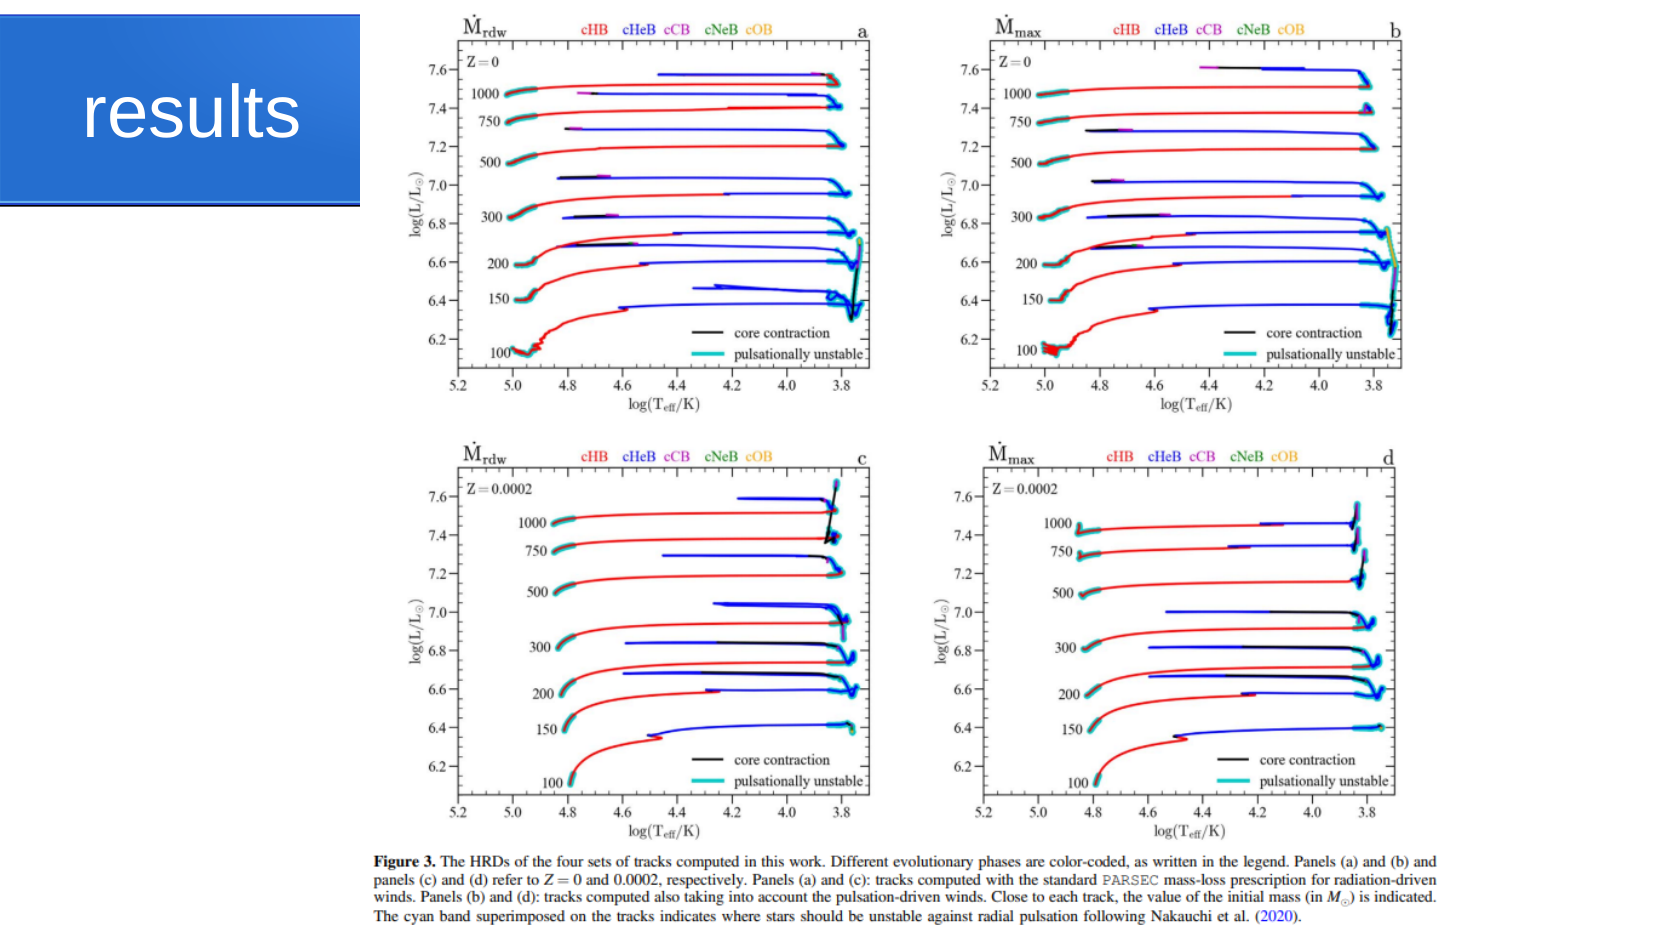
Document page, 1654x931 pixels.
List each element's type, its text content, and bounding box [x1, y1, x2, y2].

picture [360, 0, 1444, 931]
title results [82, 35, 360, 189]
